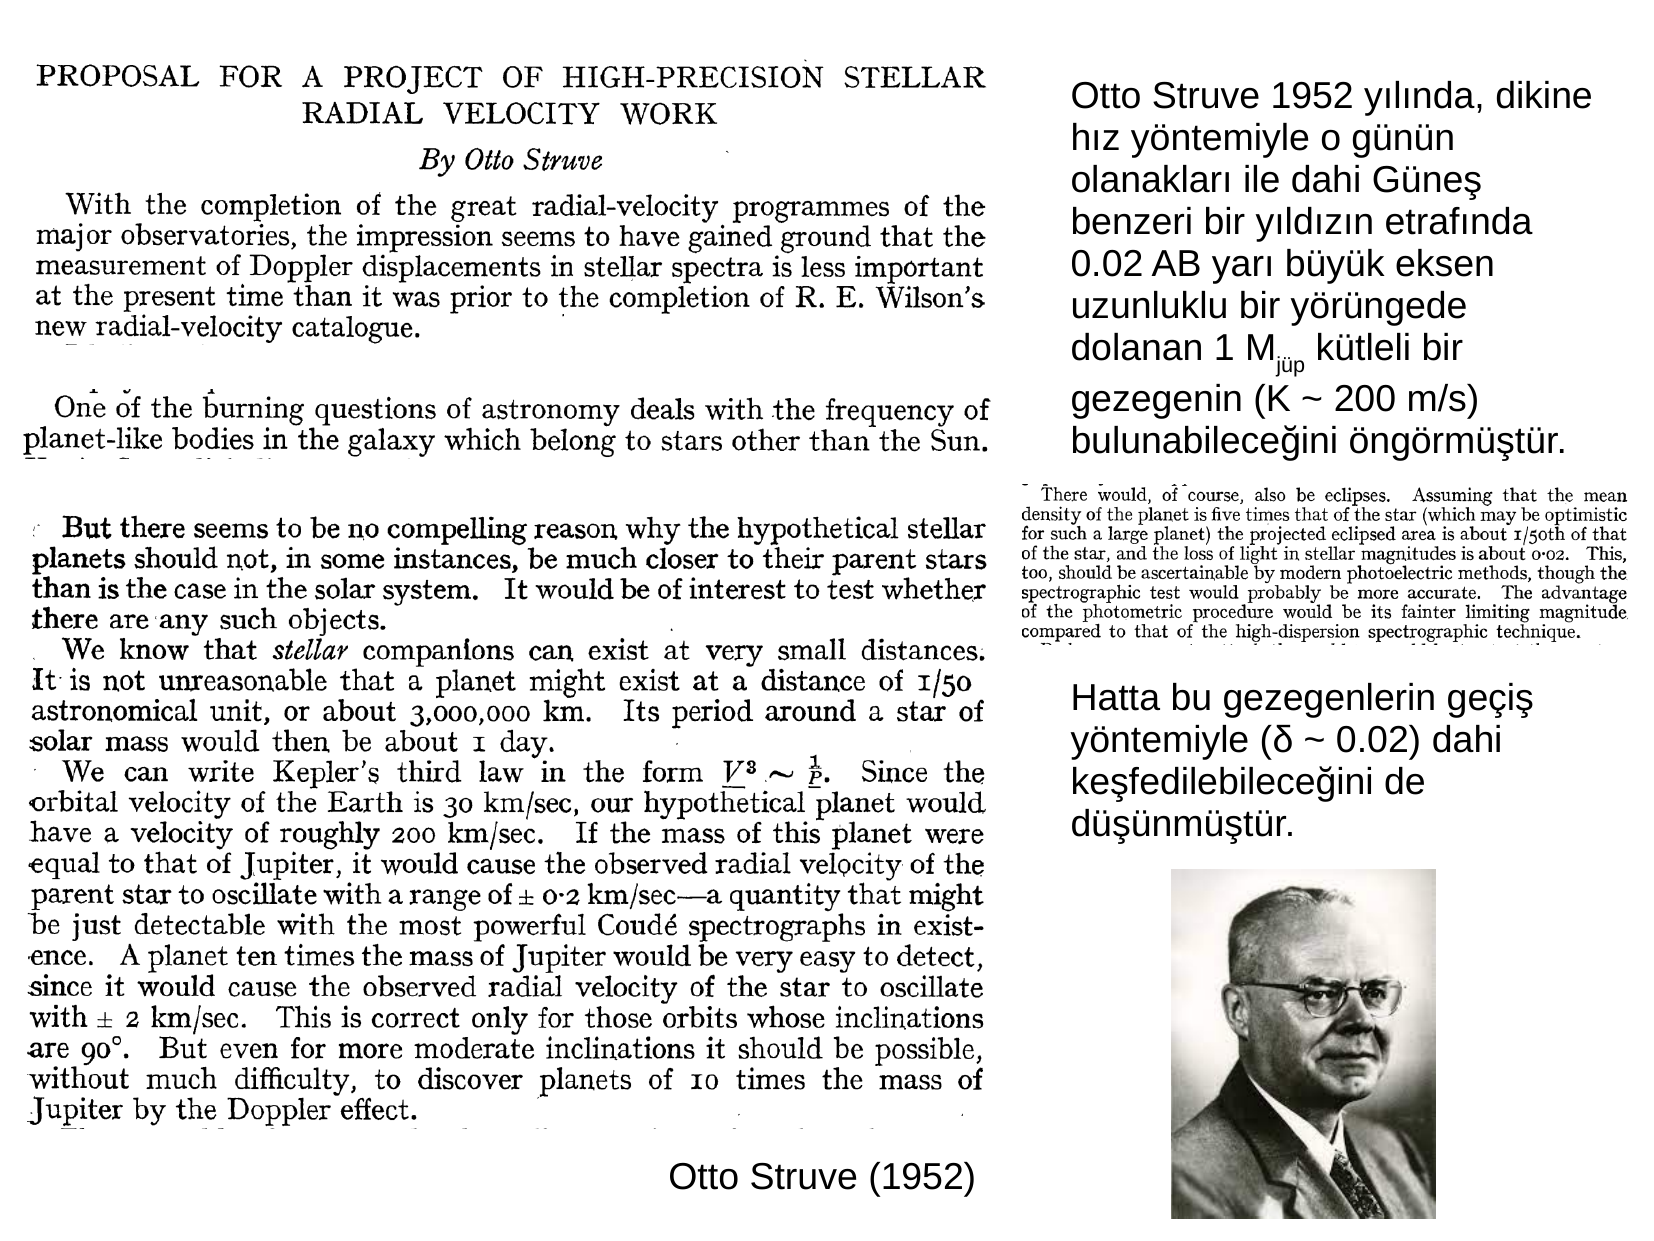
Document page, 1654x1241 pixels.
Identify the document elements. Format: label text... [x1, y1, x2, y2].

picture [1022, 484, 1633, 645]
text_box Otto Struve 1952 yılında, dikine hız yöntemiyle o günün olanakları ile dahi Güneş benzeri bir yıldızın etrafında 0.02 AB yarı büyük eksen uzunluklu bir yörüngede dolanan 1 Mjüp kütleli bir gezegenin (K ~ 200 m/s) bulunabileceğini öngörmüştür. [1055, 66, 1609, 469]
picture [1171, 869, 1436, 1219]
picture [27, 510, 996, 1129]
text_box Hatta bu gezegenlerin geçiş yöntemiyle (δ ~ 0.02) dahi keşfedilebileceğini de düşünmüştür. [1055, 669, 1609, 852]
picture [12, 389, 999, 459]
text_box Otto Struve (1952) [555, 1148, 992, 1205]
picture [21, 48, 994, 345]
